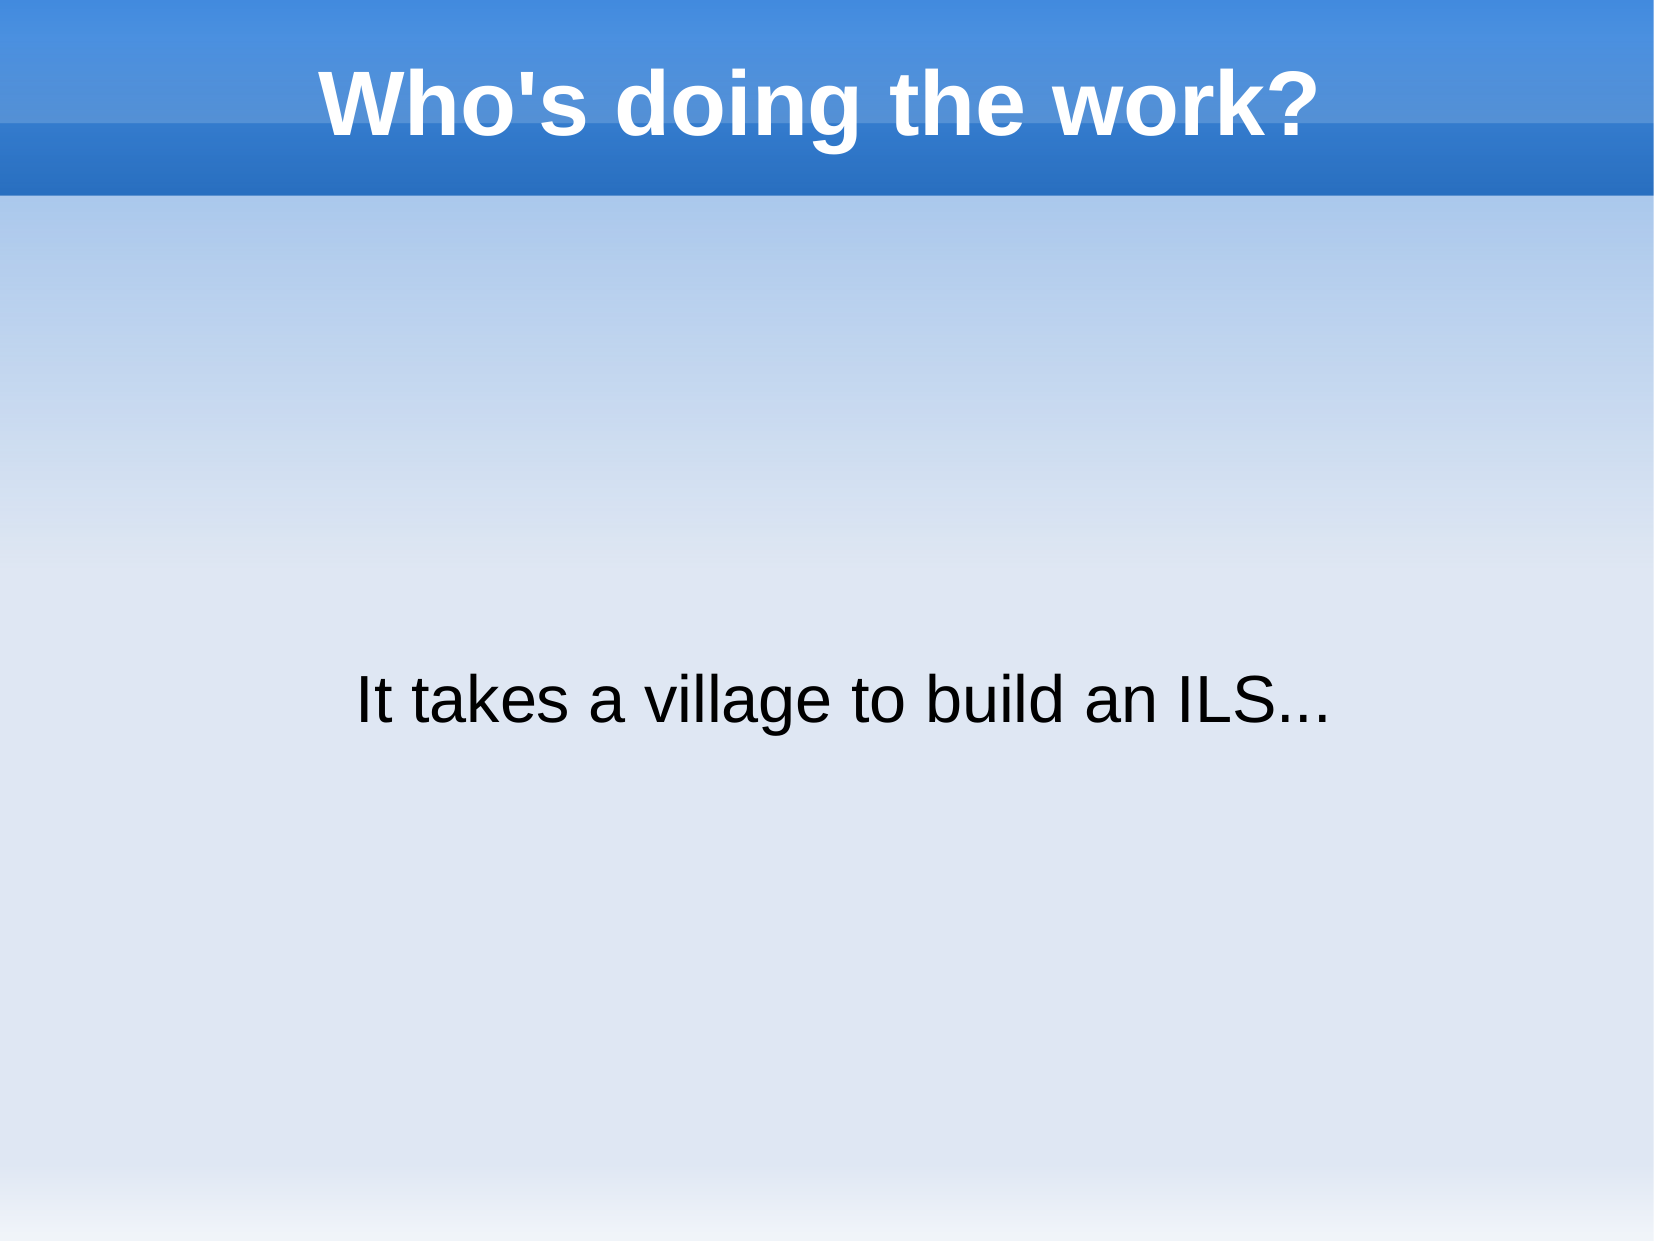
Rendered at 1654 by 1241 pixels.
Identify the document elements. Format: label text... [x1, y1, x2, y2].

picture [0, 0, 1654, 1241]
subtitle It takes a village to build an ILS... [82, 290, 1571, 1109]
title Who's doing the work? [76, 0, 1565, 208]
